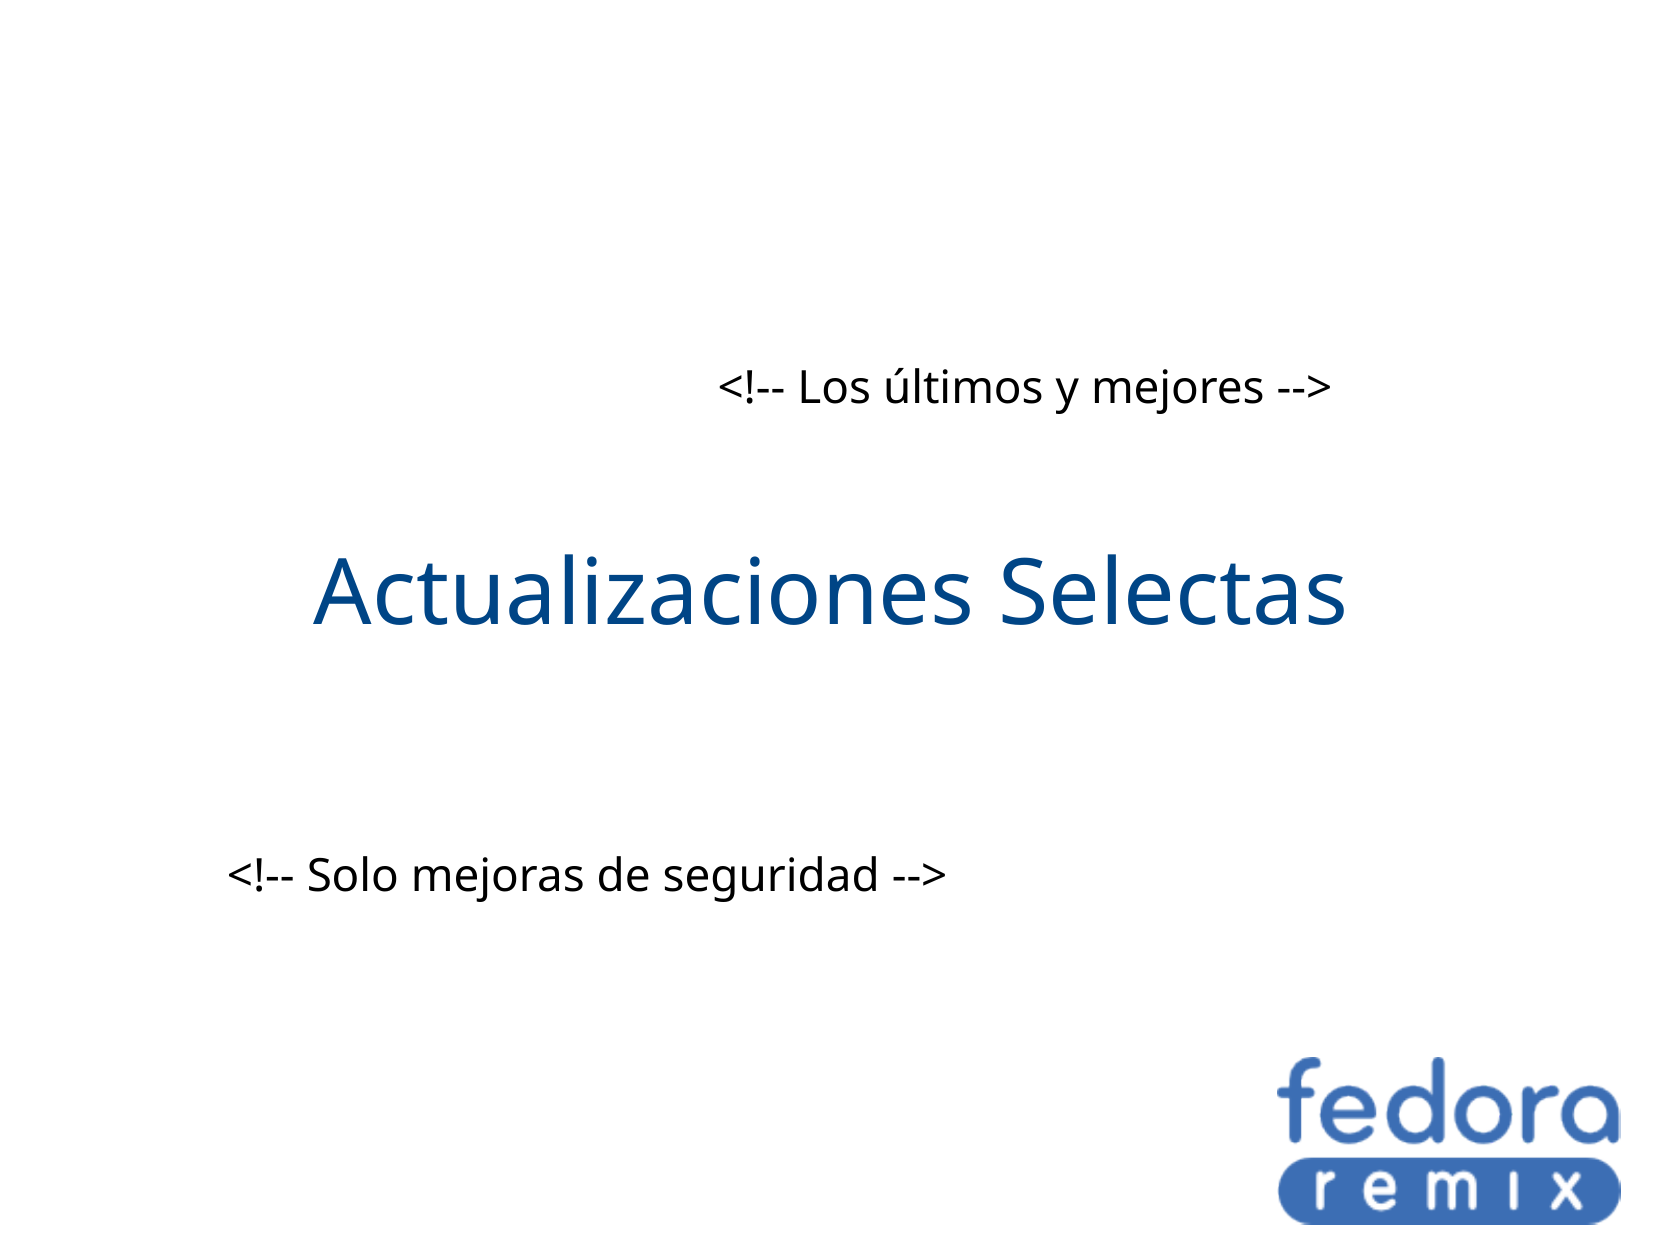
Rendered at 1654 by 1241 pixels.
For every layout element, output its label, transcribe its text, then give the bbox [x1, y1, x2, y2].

picture [1277, 1057, 1621, 1225]
title <!-- Los últimos y mejores --> [525, 337, 1526, 434]
title Actualizaciones Selectas [87, 466, 1576, 713]
title <!-- Solo mejoras de seguridad --> [87, 825, 1088, 922]
